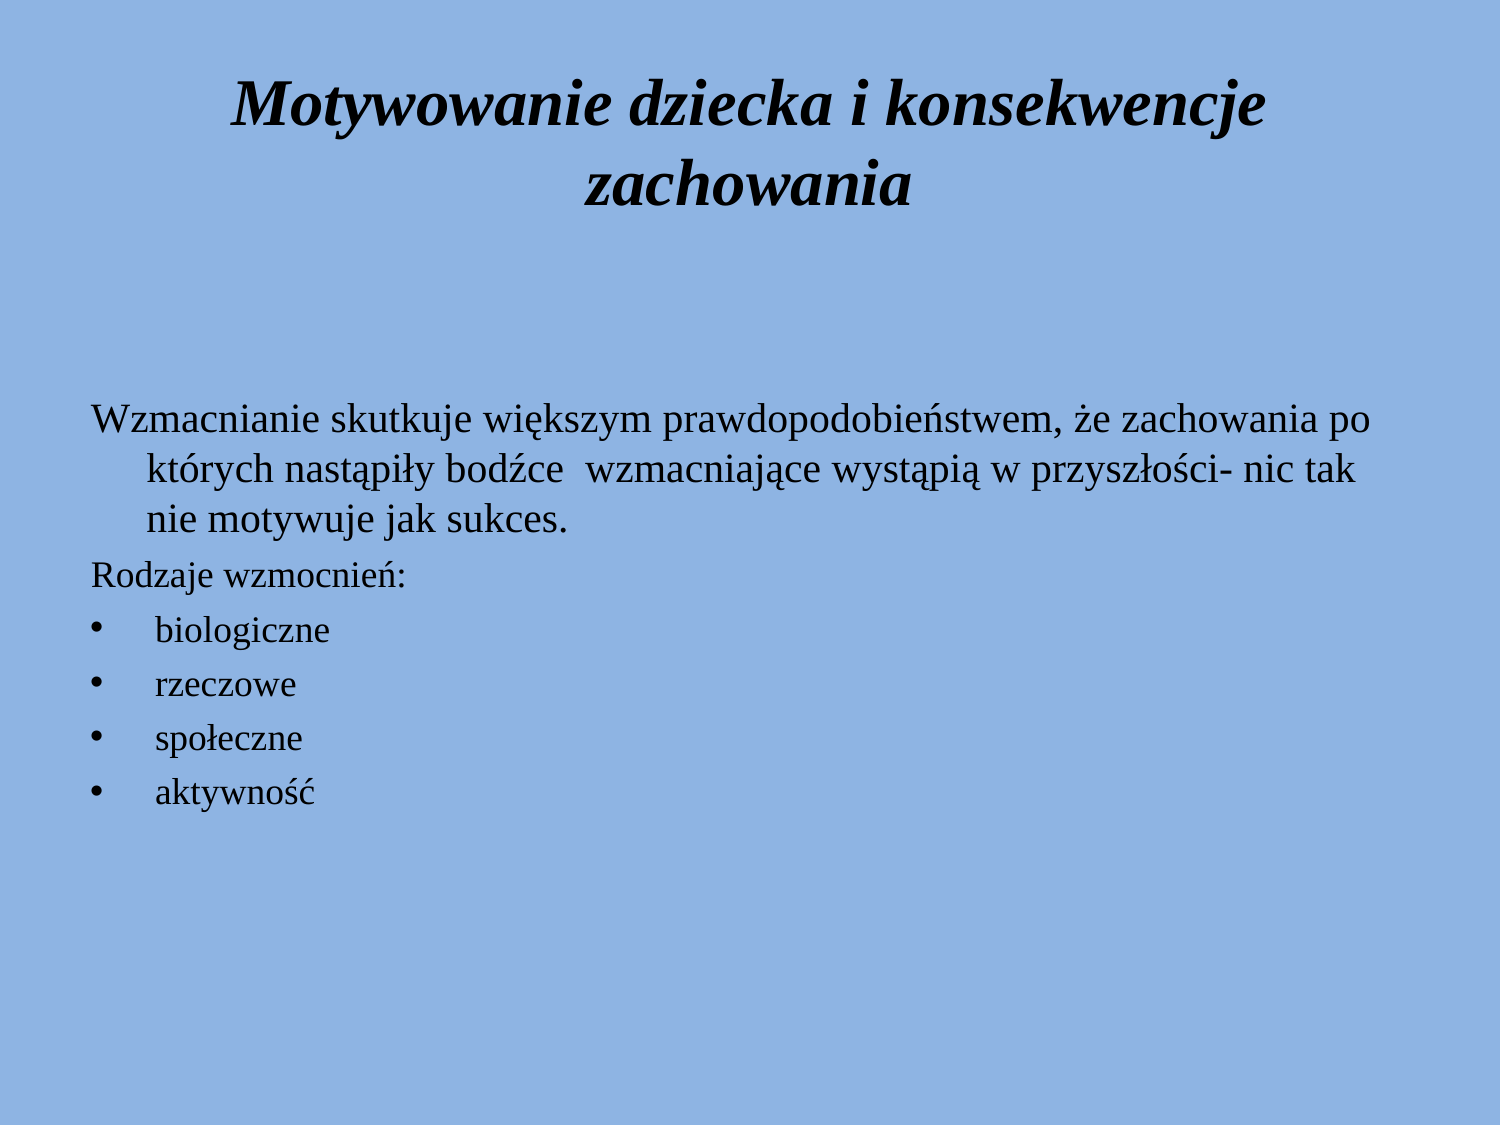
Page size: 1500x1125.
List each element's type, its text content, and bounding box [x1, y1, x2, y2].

text_box Wzmacnianie skutkuje większym prawdopodobieństwem, że zachowania po których nastąpiły bodźce wzmacniające wystąpią w przyszłości- nic tak nie motywuje jak sukces. Rodzaje wzmocnień: biologiczne rzeczowe społeczne aktywność [75, 262, 1426, 1005]
text_box Motywowanie dziecka i konsekwencje zachowania [75, 45, 1426, 233]
